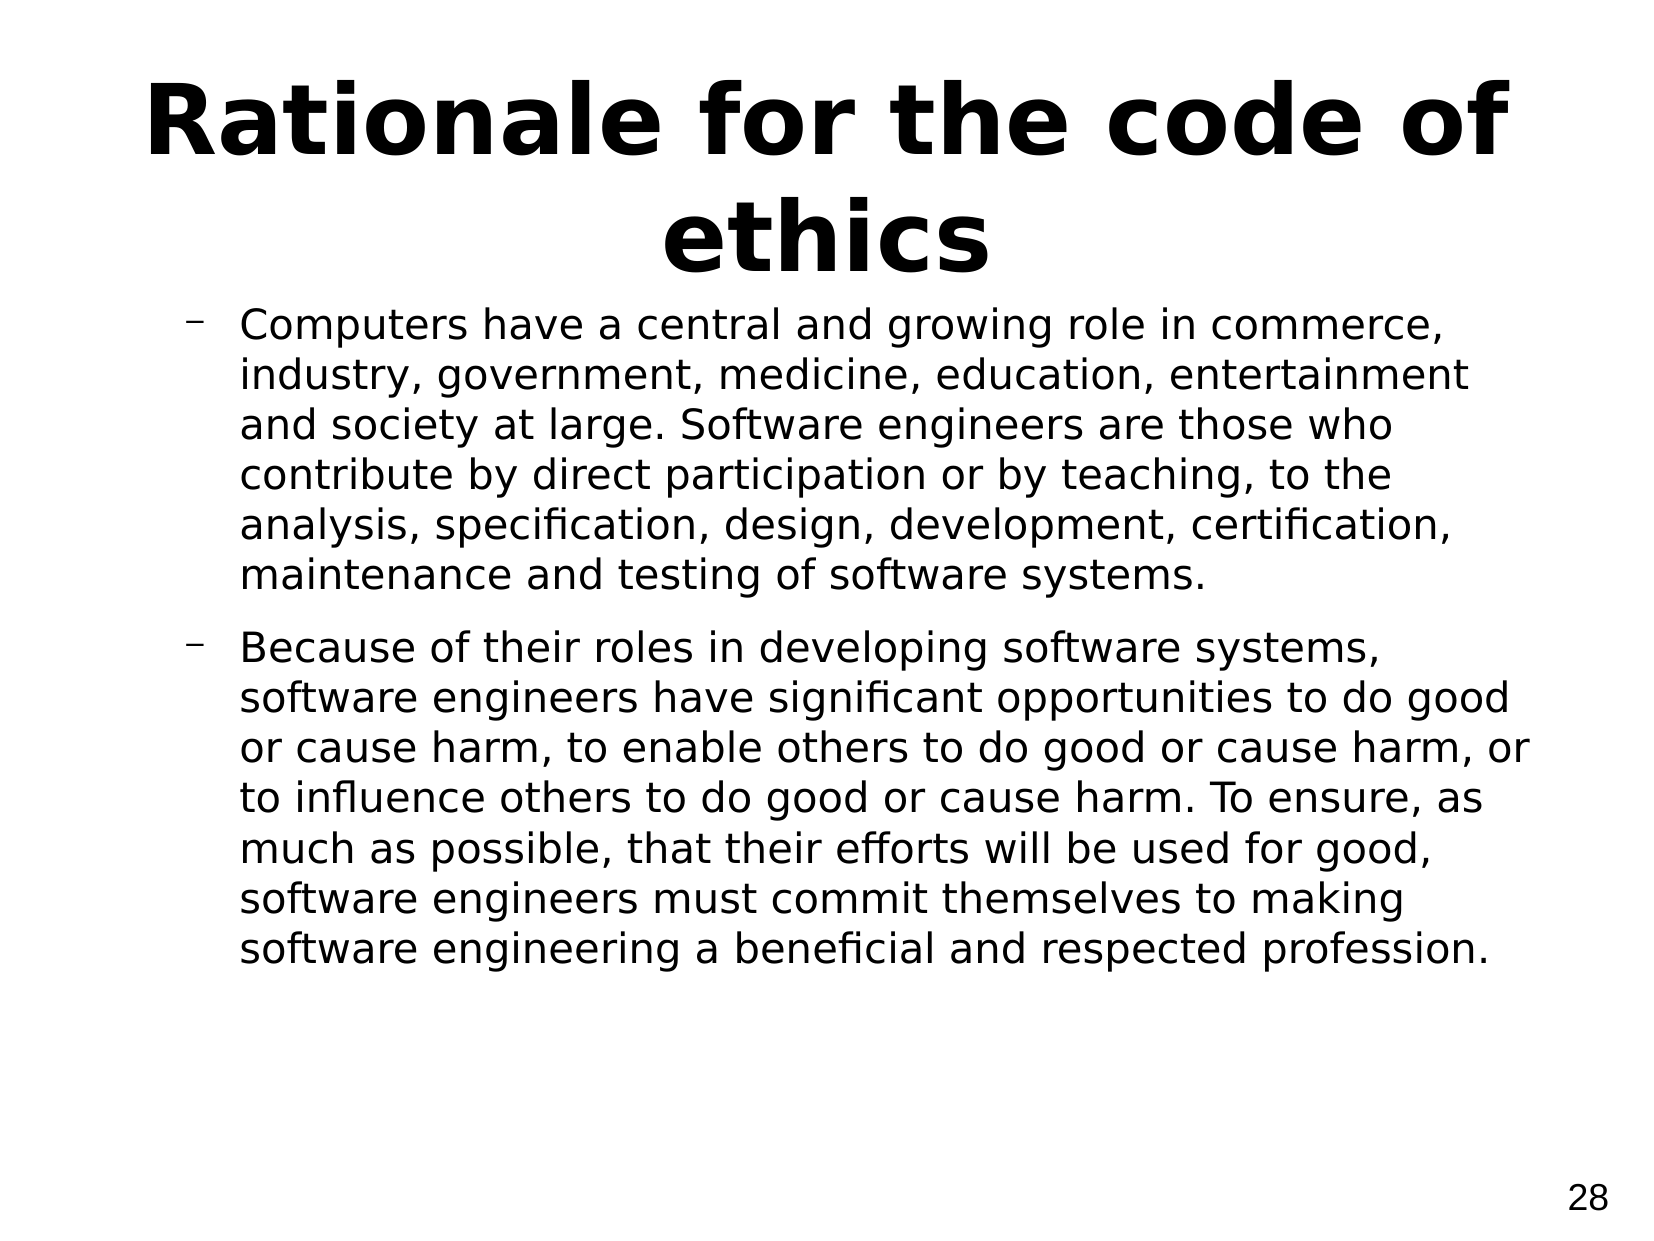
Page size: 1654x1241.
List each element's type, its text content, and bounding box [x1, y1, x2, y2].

list Computers have a central and growing role in commerce, industry, government, medicine, education, entertainment and society at large. Software engineers are those who contribute by direct participation or by teaching, to the analysis, specification, design, development, certification, maintenance and testing of software systems. Because of their roles in developing software systems, software engineers have significant opportunities to do good or cause harm, to enable others to do good or cause harm, or to influence others to do good or cause harm. To ensure, as much as possible, that their efforts will be used for good, software engineers must commit themselves to making software engineering a beneficial and respected profession. [82, 290, 1571, 1010]
title Rationale for the code of ethics [82, 49, 1571, 195]
